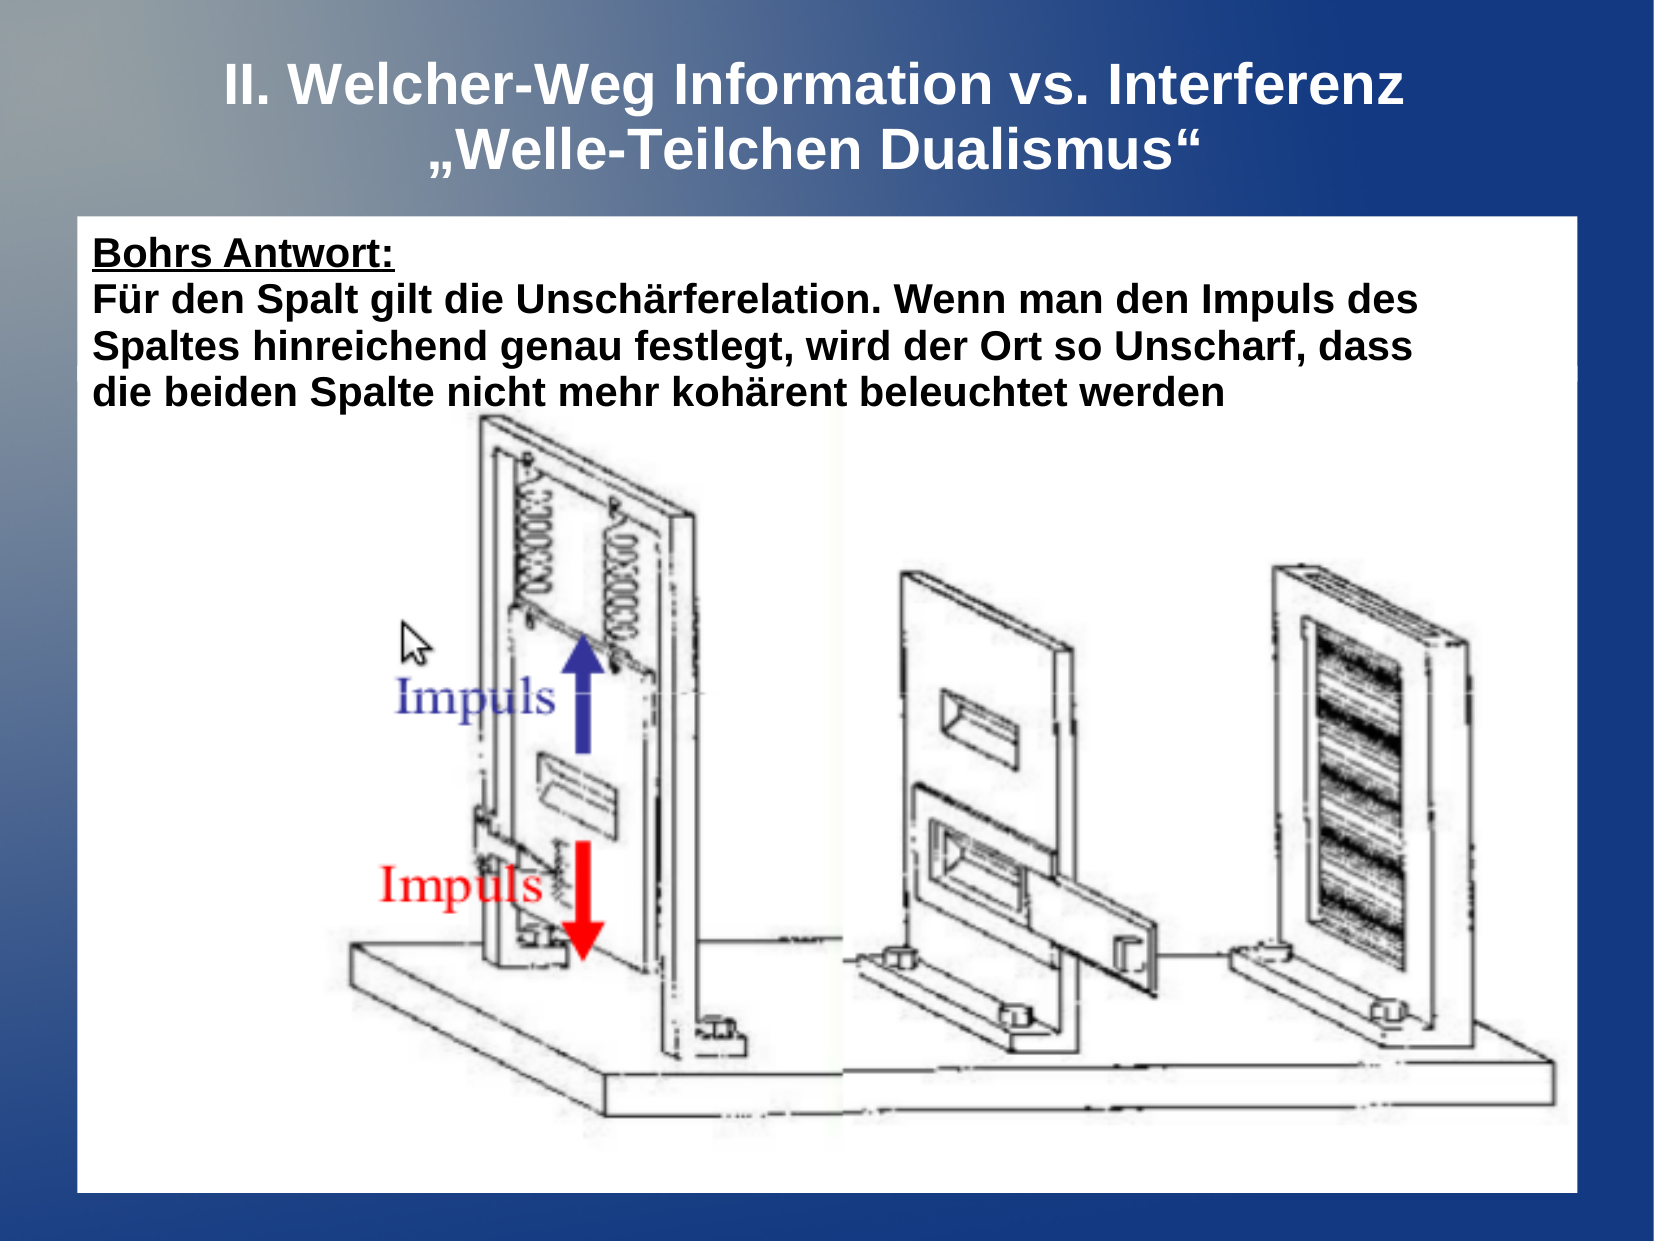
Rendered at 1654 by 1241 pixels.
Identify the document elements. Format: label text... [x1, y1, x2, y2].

text_box Bohrs Antwort: Für den Spalt gilt die Unschärferelation. Wenn man den Impuls des Spaltes hinreichend genau festlegt, wird der Ort so Unscharf, dass die beiden Spalte nicht mehr kohärent beleuchtet werden [77, 216, 1578, 382]
title II. Welcher-Weg Information vs. Interferenz „Welle-Teilchen Dualismus“ [70, 17, 1559, 217]
picture [0, 0, 1654, 1241]
